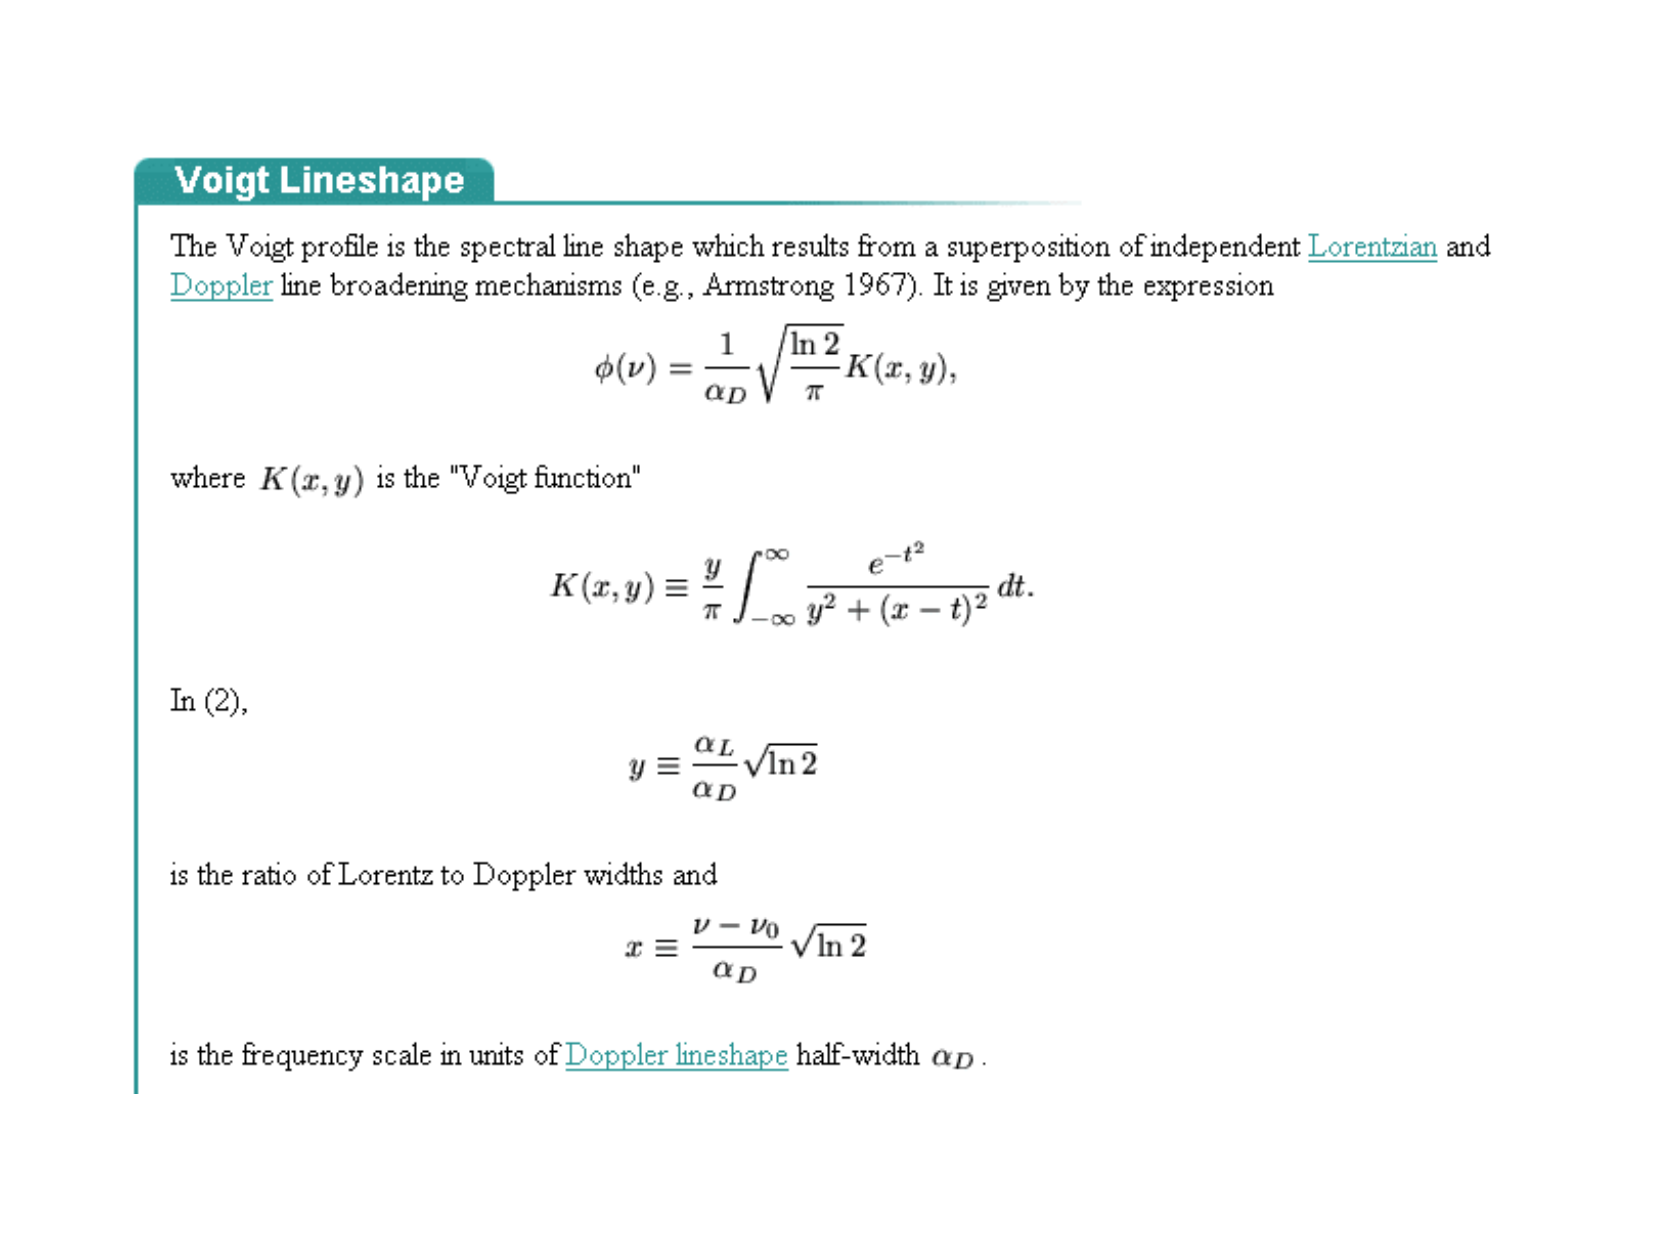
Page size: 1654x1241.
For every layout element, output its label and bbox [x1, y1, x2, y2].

picture [110, 136, 1530, 1094]
